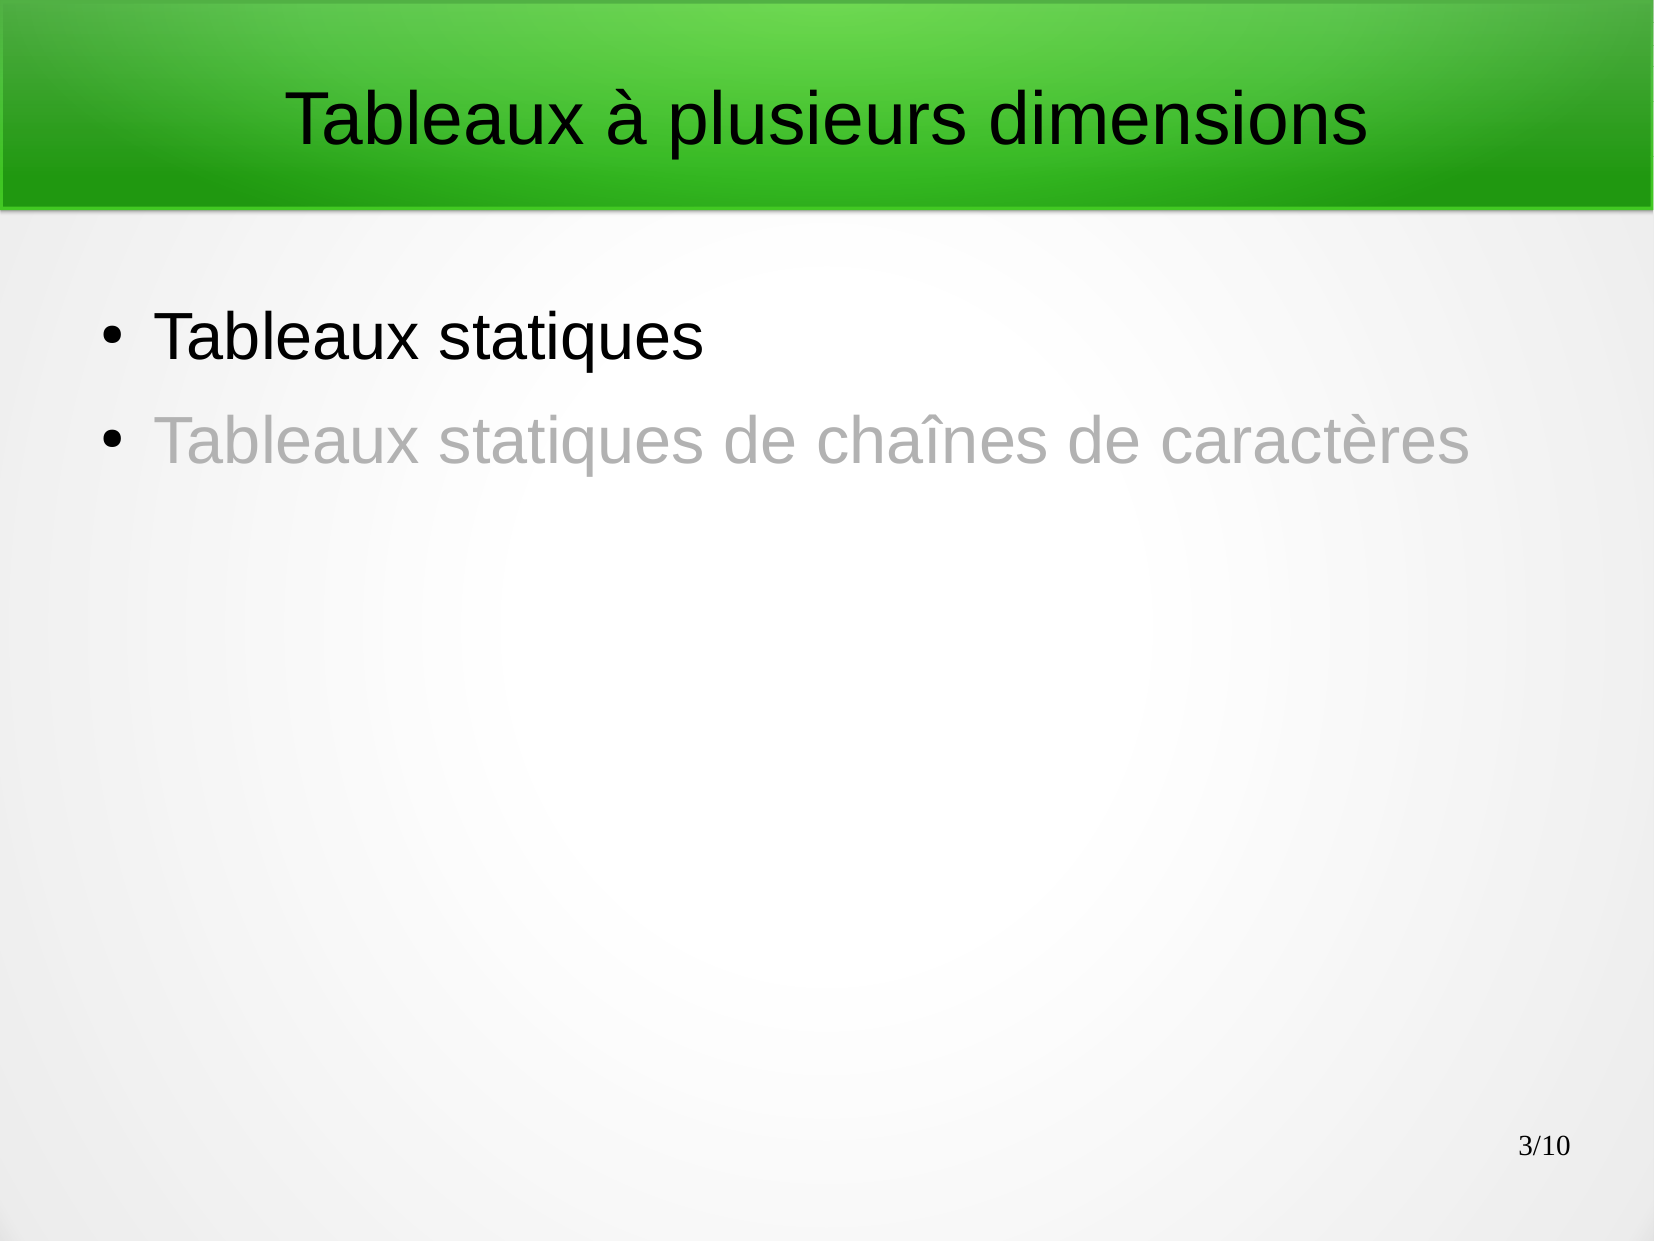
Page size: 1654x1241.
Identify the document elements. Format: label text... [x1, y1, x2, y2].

list Tableaux statiques Tableaux statiques de chaînes de caractères [82, 299, 1571, 1019]
title Tableaux à plusieurs dimensions [82, 47, 1571, 189]
